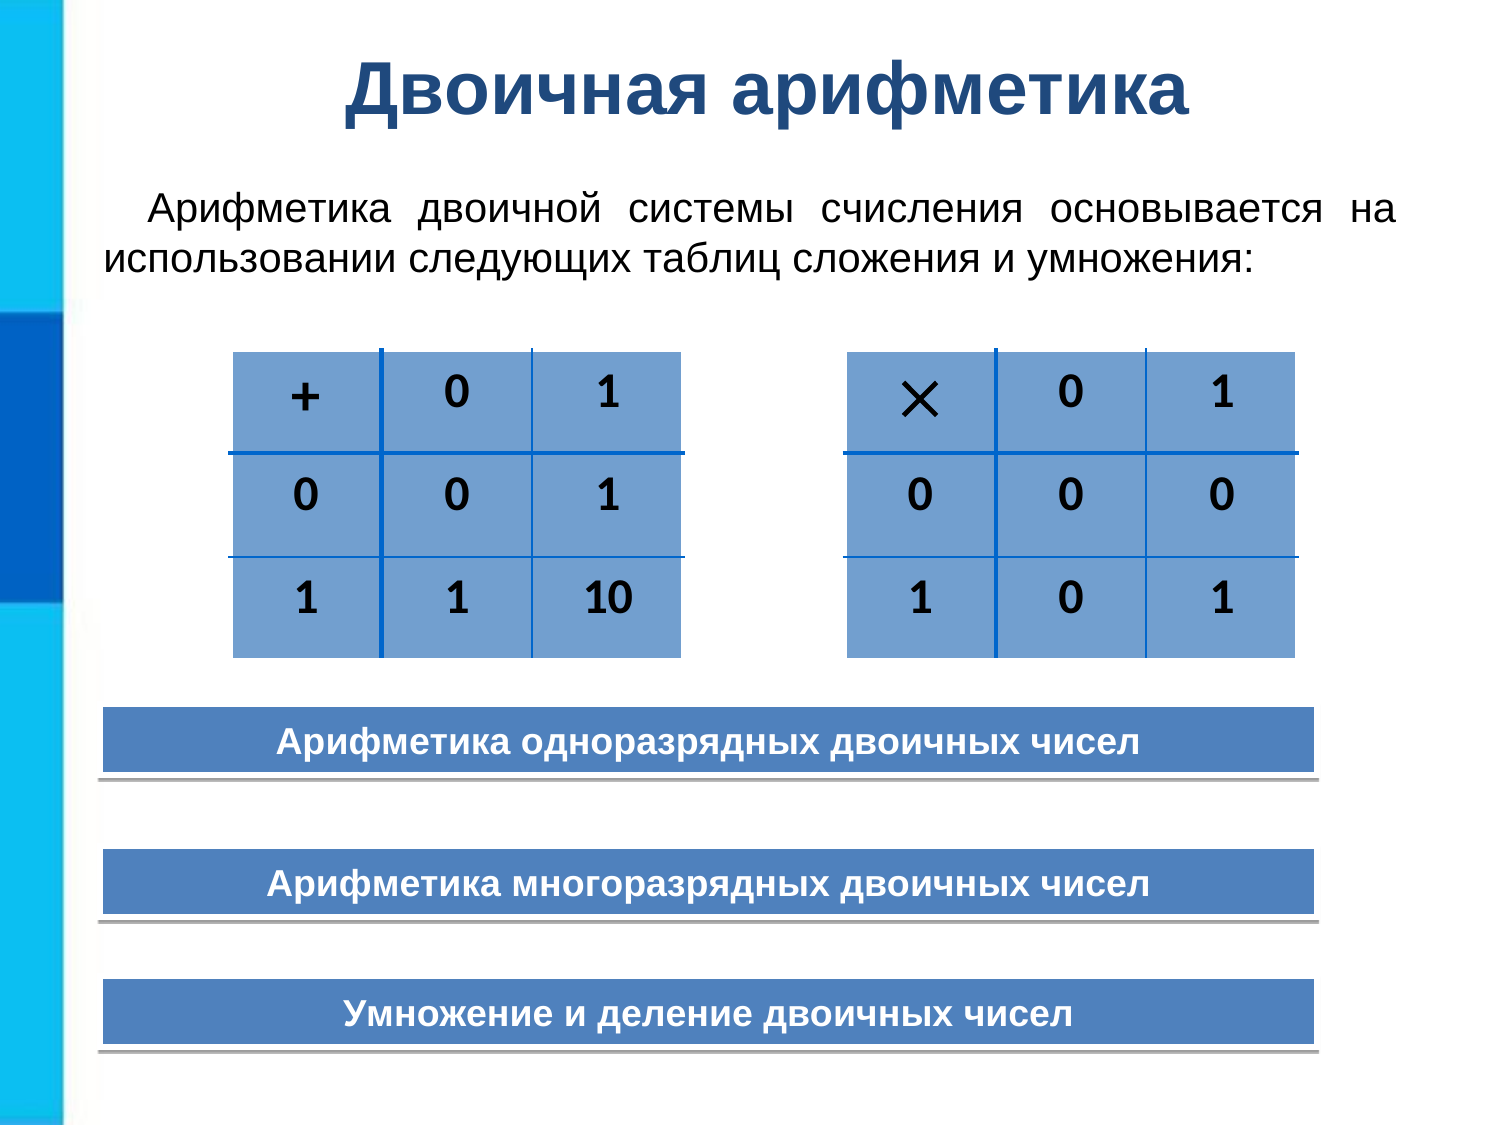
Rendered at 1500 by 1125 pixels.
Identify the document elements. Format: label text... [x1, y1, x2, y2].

table_cell 1 [847, 558, 994, 658]
text_box Двоичная арифметика [330, 30, 1317, 138]
table_header 0 [998, 352, 1145, 451]
table_cell 1 [233, 558, 379, 658]
table_header 0 [384, 352, 531, 451]
picture [0, 0, 1500, 1125]
table_cell 1 [384, 558, 531, 658]
table_cell 0 [1147, 455, 1295, 556]
text_box Умножение и деление двоичных чисел [100, 976, 1317, 1047]
table_cell 1 [1147, 558, 1295, 658]
table_cell 1 [533, 455, 681, 556]
text_box Арифметика одноразрядных двоичных чисел [100, 704, 1317, 775]
table_cell 0 [998, 558, 1145, 658]
table_cell 0 [847, 455, 994, 556]
text_box Арифметика двоичной системы счисления основывается на использовании следующих таблиц сложения и умножения: [88, 172, 1412, 289]
text_box Арифметика многоразрядных двоичных чисел [100, 846, 1317, 917]
table_cell 0 [233, 455, 379, 556]
table_header + [233, 352, 379, 451]
table_cell 10 [533, 558, 681, 658]
table_header  [847, 352, 994, 451]
table_header 1 [1147, 352, 1295, 451]
table_header 1 [533, 352, 681, 451]
table_cell 0 [384, 455, 531, 556]
table_cell 0 [998, 455, 1145, 556]
